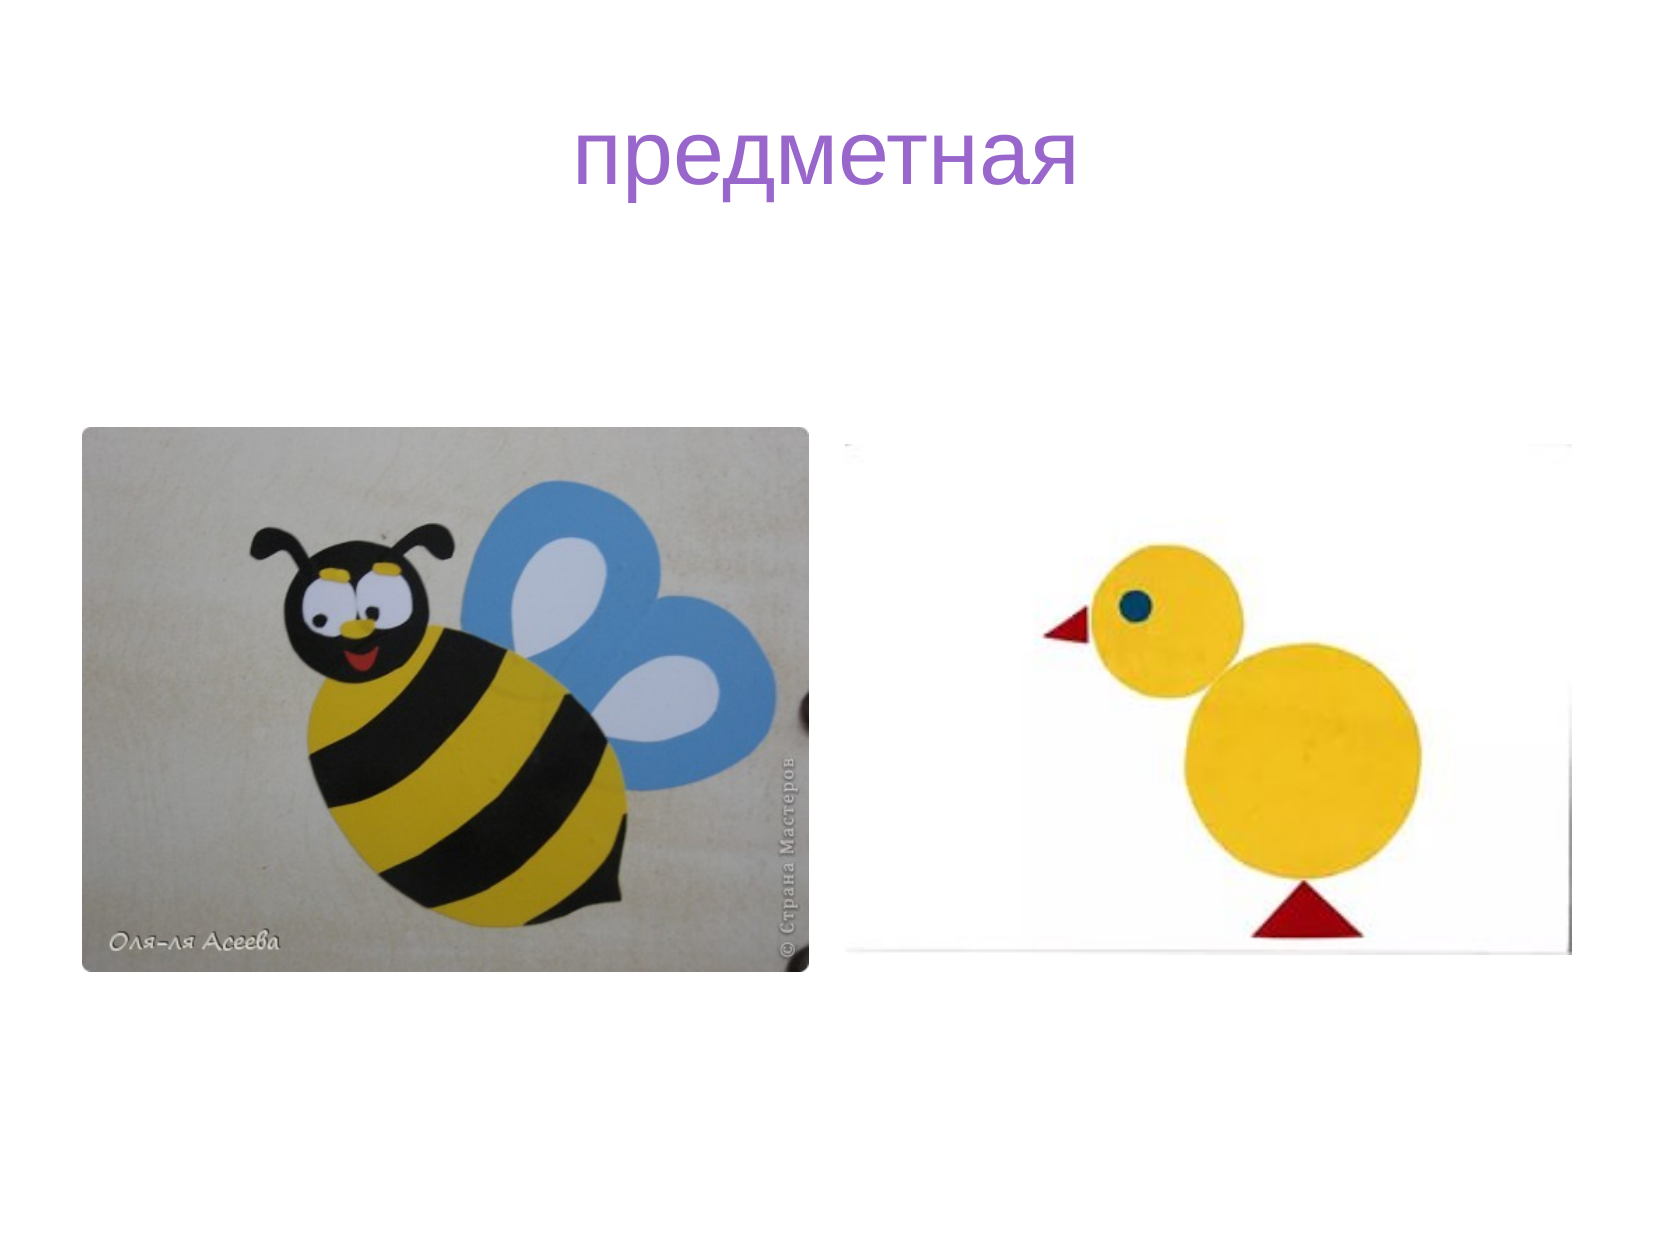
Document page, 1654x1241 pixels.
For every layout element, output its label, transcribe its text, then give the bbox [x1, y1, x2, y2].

picture [82, 427, 809, 972]
picture [845, 444, 1572, 955]
title предметная [82, 49, 1571, 257]
